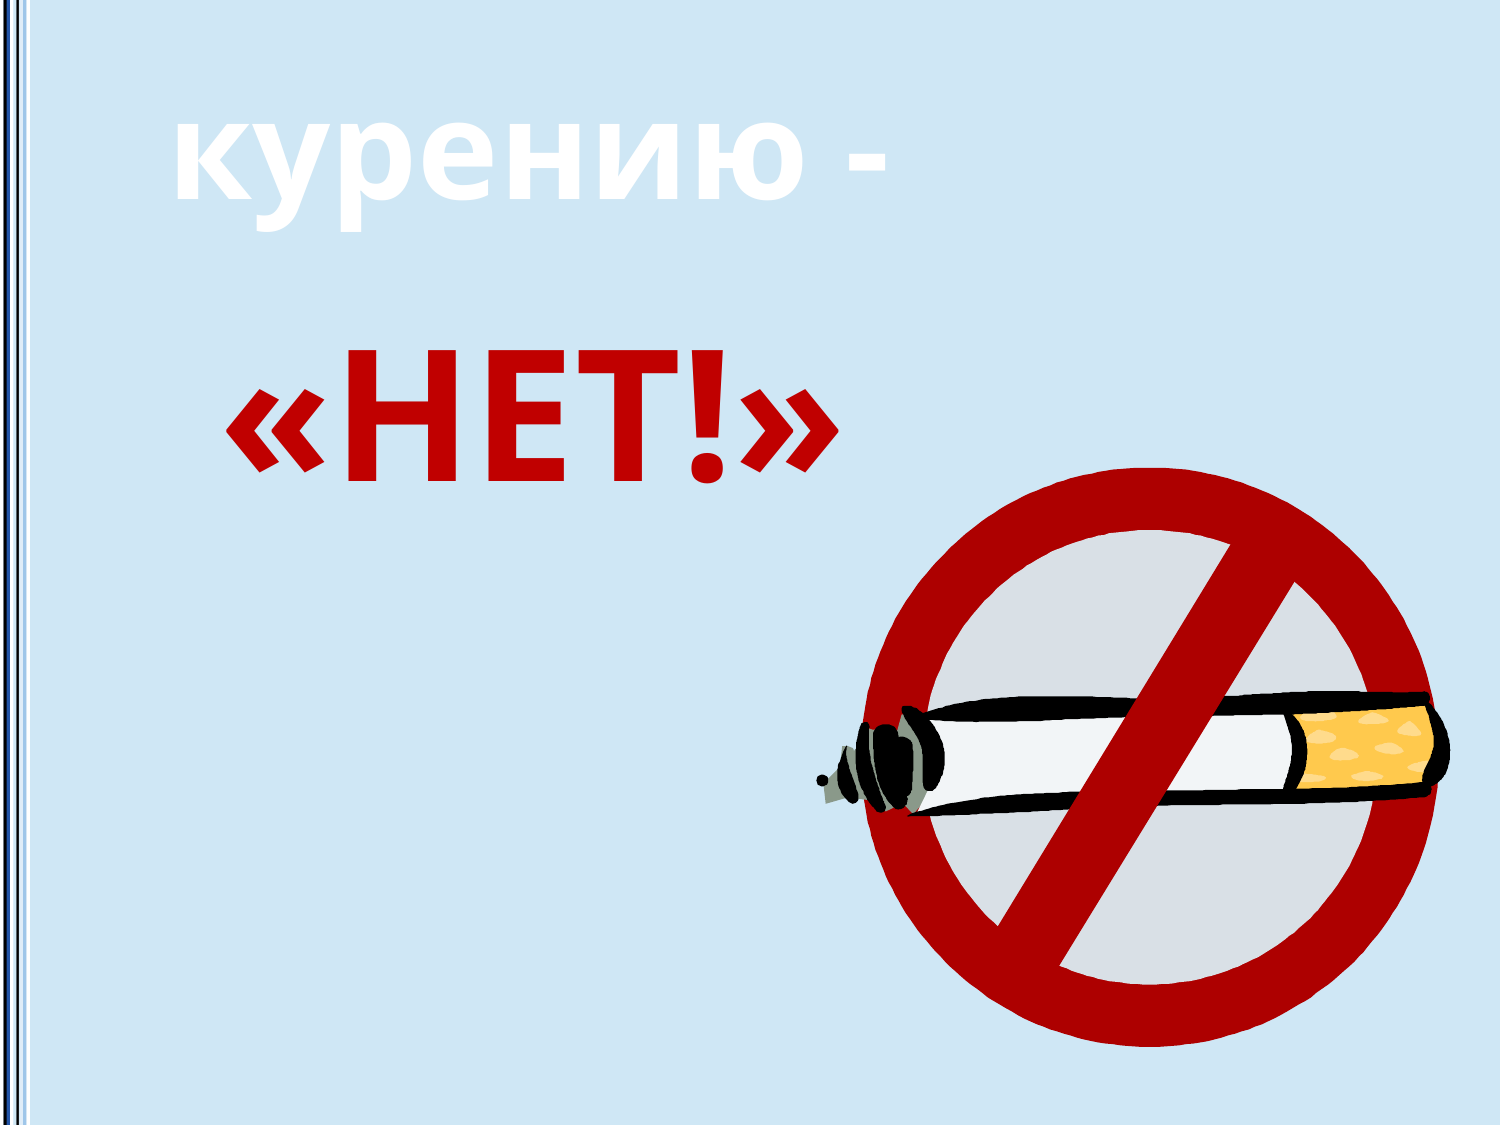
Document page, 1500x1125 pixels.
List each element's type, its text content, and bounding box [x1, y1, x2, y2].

text_box курению - [152, 54, 941, 235]
text_box «НЕТ!» [205, 290, 910, 526]
picture [815, 456, 1462, 1059]
